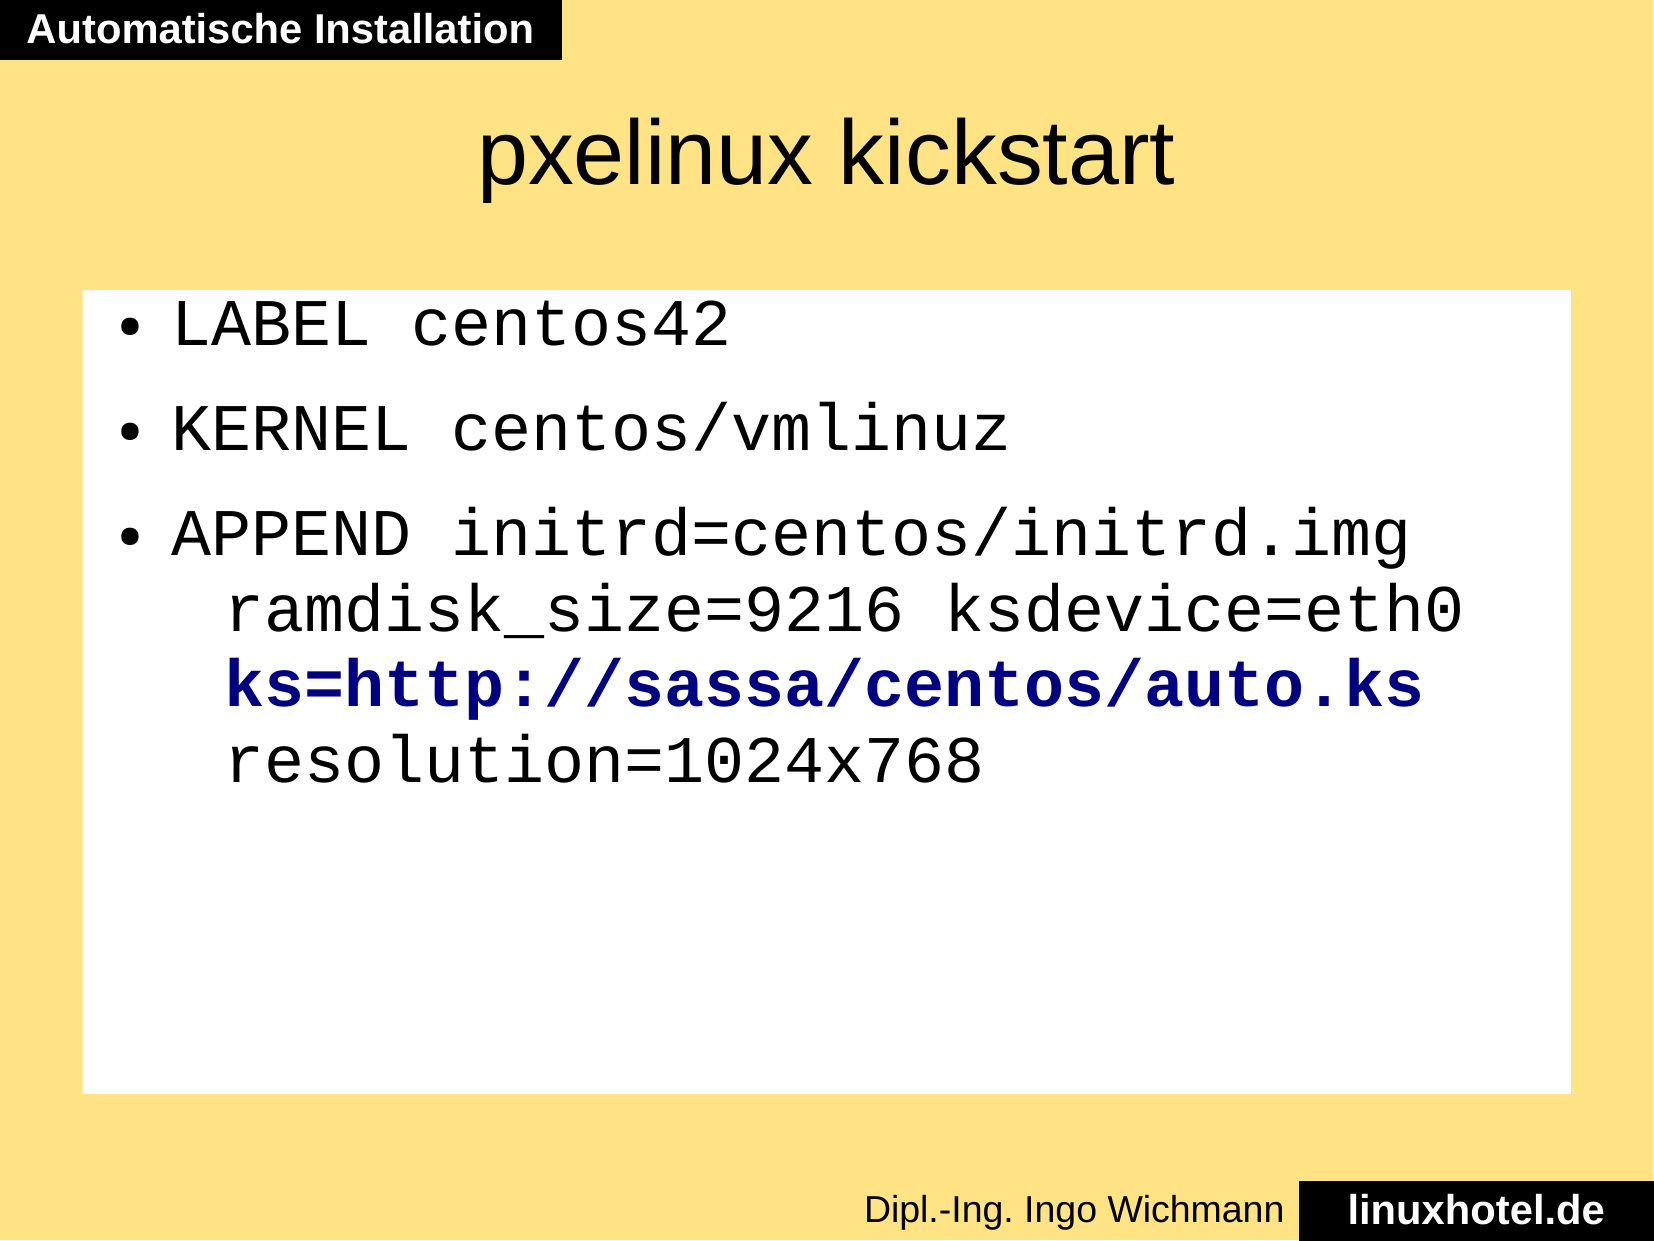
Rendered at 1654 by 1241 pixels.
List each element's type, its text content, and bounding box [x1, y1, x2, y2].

text_box linuxhotel.de [1299, 1181, 1654, 1241]
list LABEL centos42 KERNEL centos/vmlinuz APPEND initrd=centos/initrd.img ramdisk_size=9216 ksdevice=eth0 ks=http://sassa/centos/auto.ks resolution=1024x768 [82, 290, 1571, 1094]
text_box Automatische Installation [0, 0, 562, 60]
text_box Dipl.-Ing. Ingo Wichmann [849, 1181, 1300, 1238]
title pxelinux kickstart [82, 49, 1571, 257]
